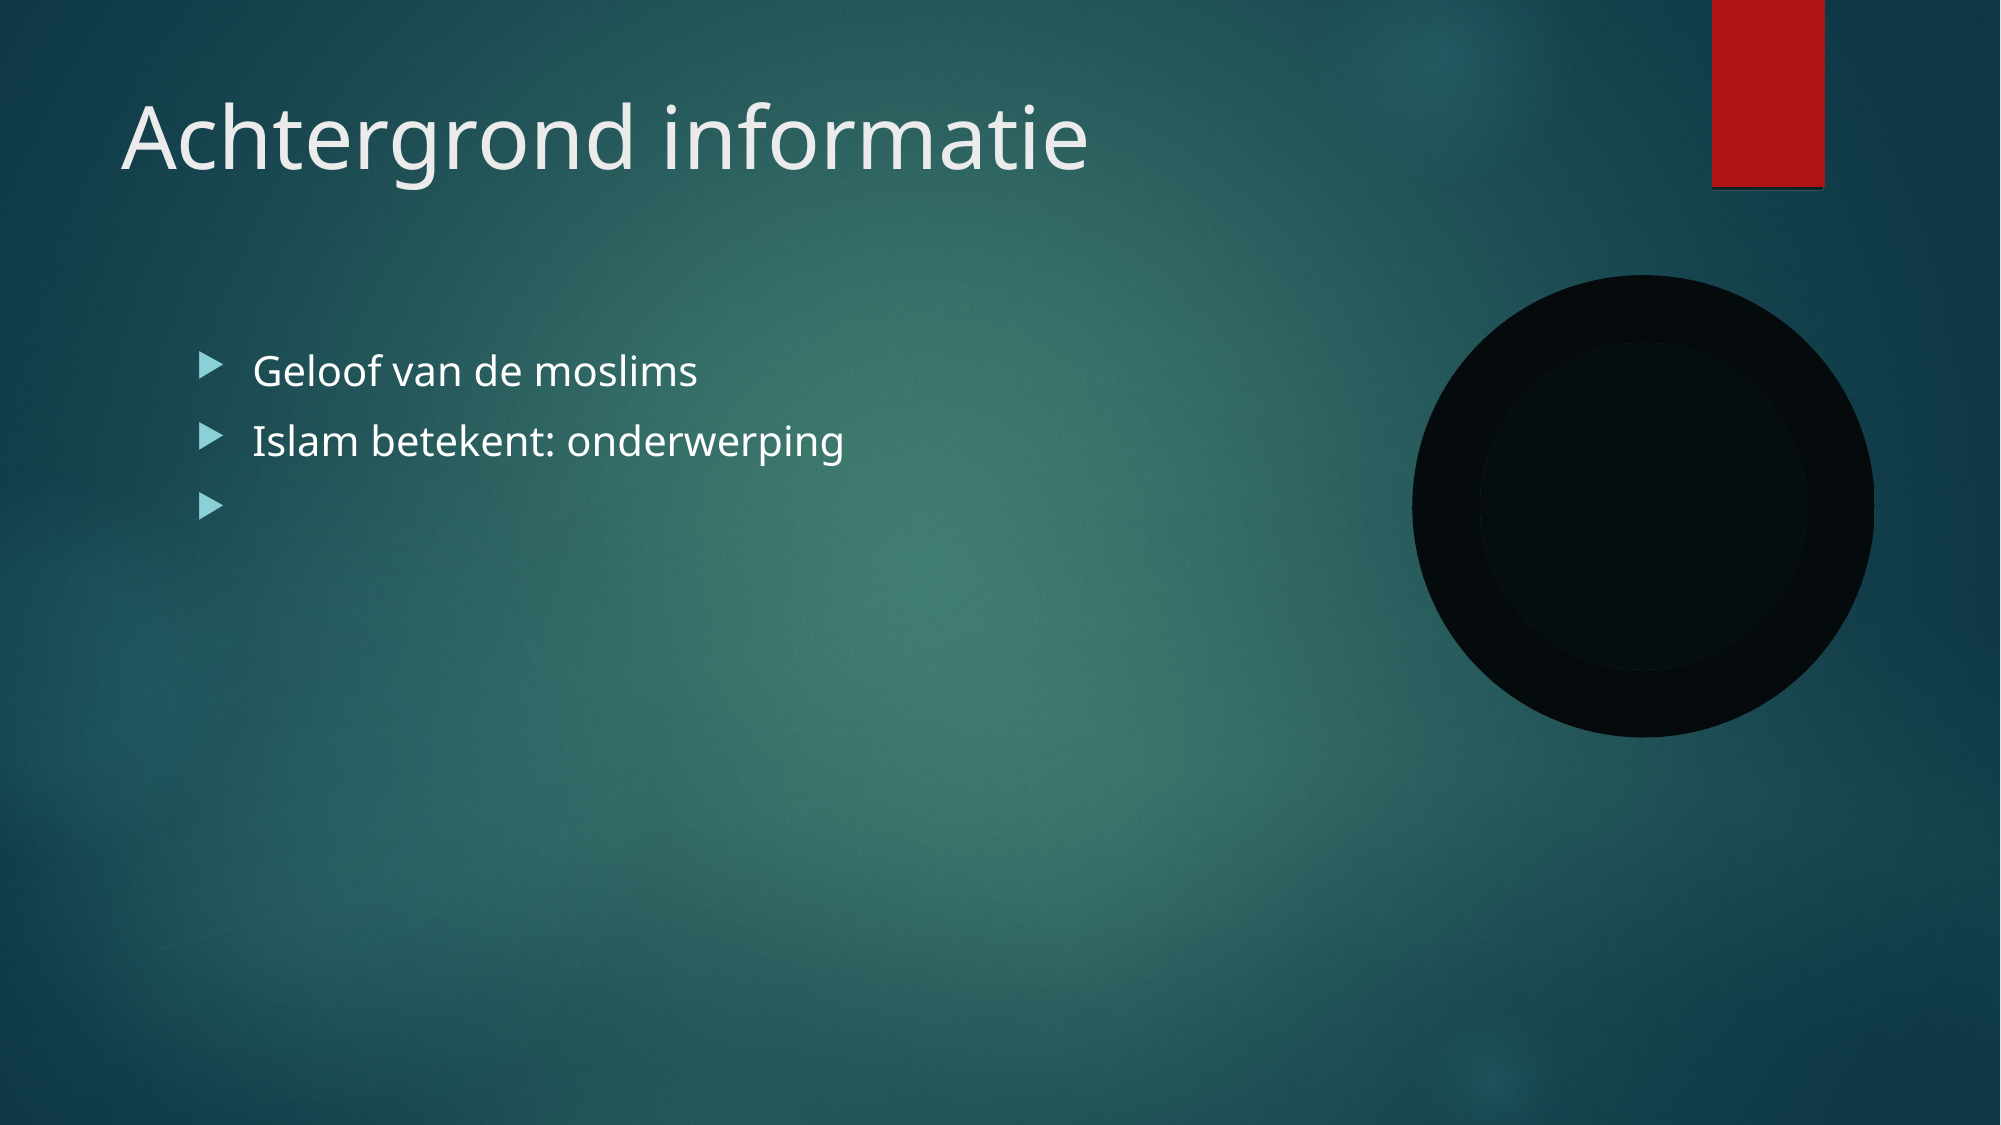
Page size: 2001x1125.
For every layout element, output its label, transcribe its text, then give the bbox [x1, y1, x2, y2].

list Geloof van de moslims Islam betekent: onderwerping [181, 336, 1649, 1026]
title Achtergrond informatie [106, 74, 1649, 305]
